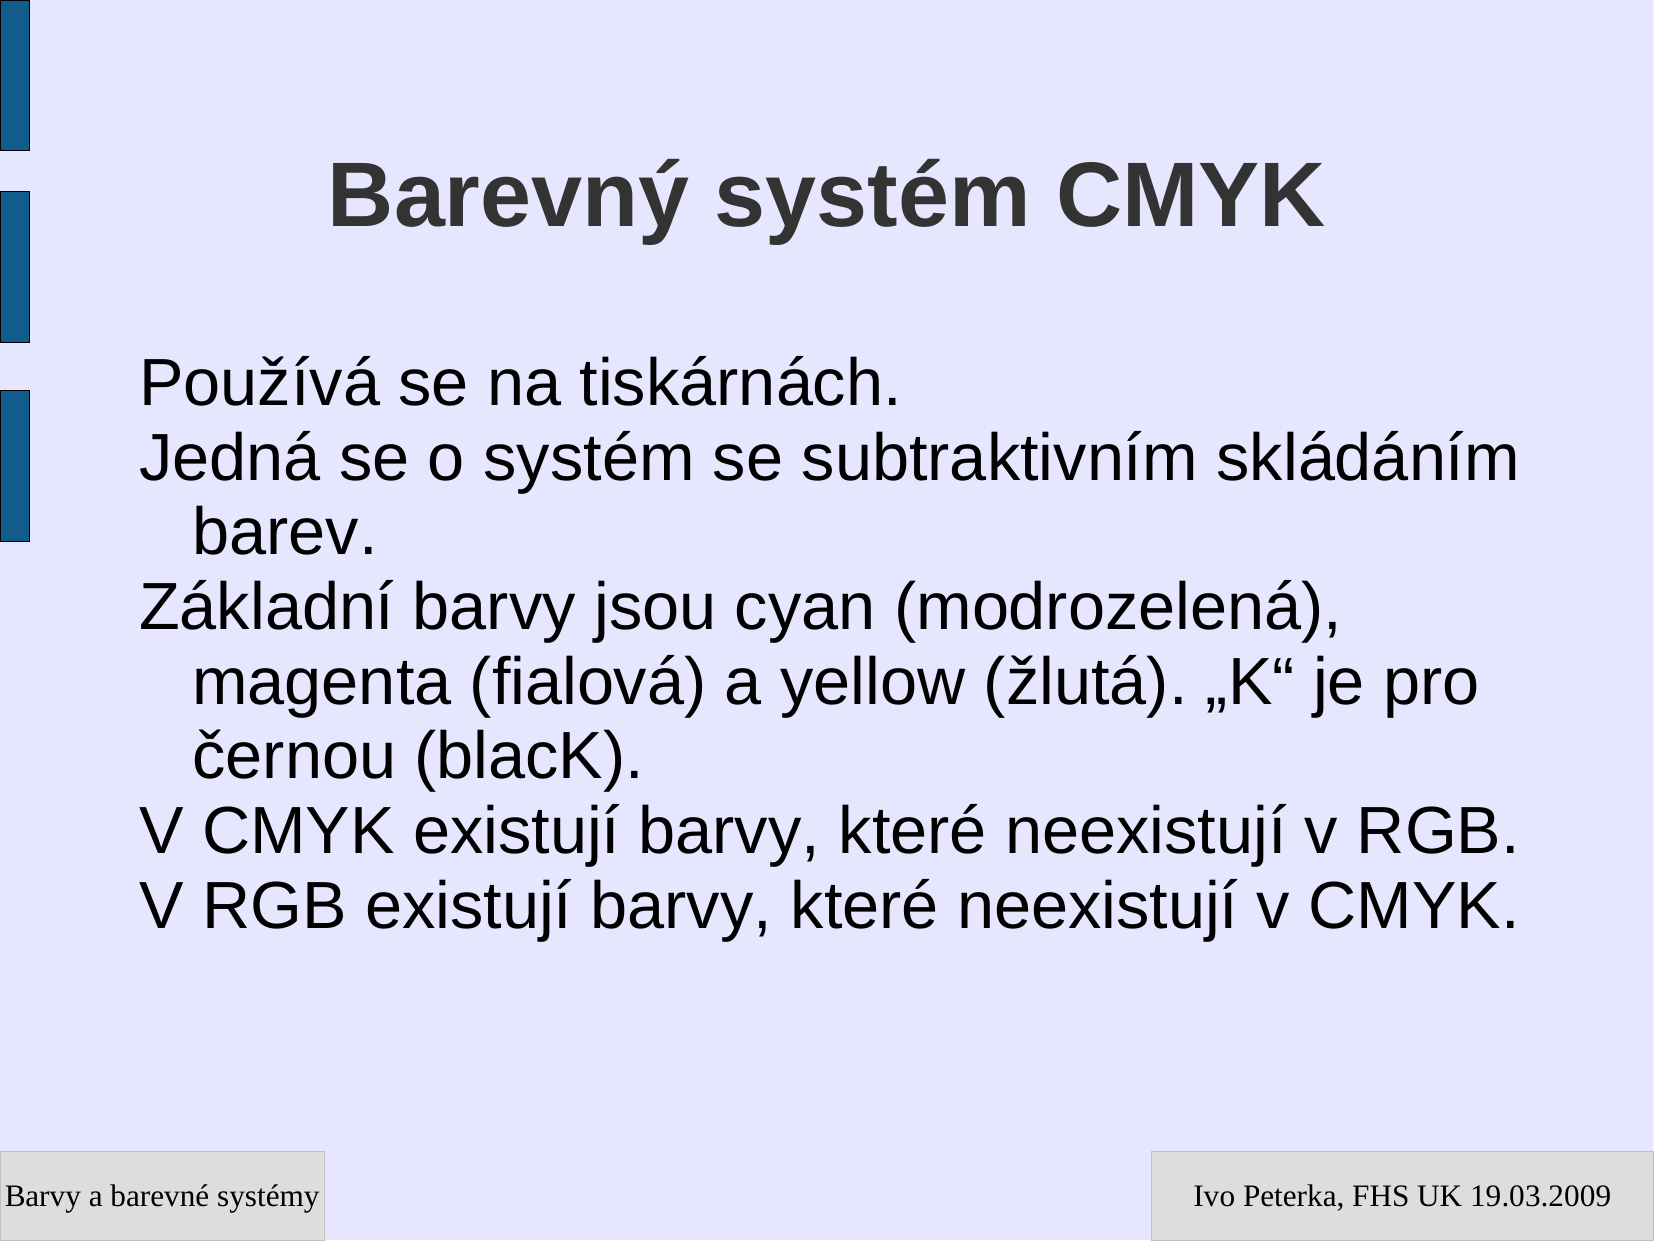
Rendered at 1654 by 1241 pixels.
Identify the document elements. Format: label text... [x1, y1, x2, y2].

title Barevný systém CMYK [121, 98, 1534, 291]
list Používá se na tiskárnách. Jedná se o systém se subtraktivním skládáním barev. Základní barvy jsou cyan (modrozelená), magenta (fialová) a yellow (žlutá). „K“ je pro černou (blacK). V CMYK existují barvy, které neexistují v RGB. V RGB existují barvy, které neexistují v CMYK. [121, 344, 1534, 1112]
